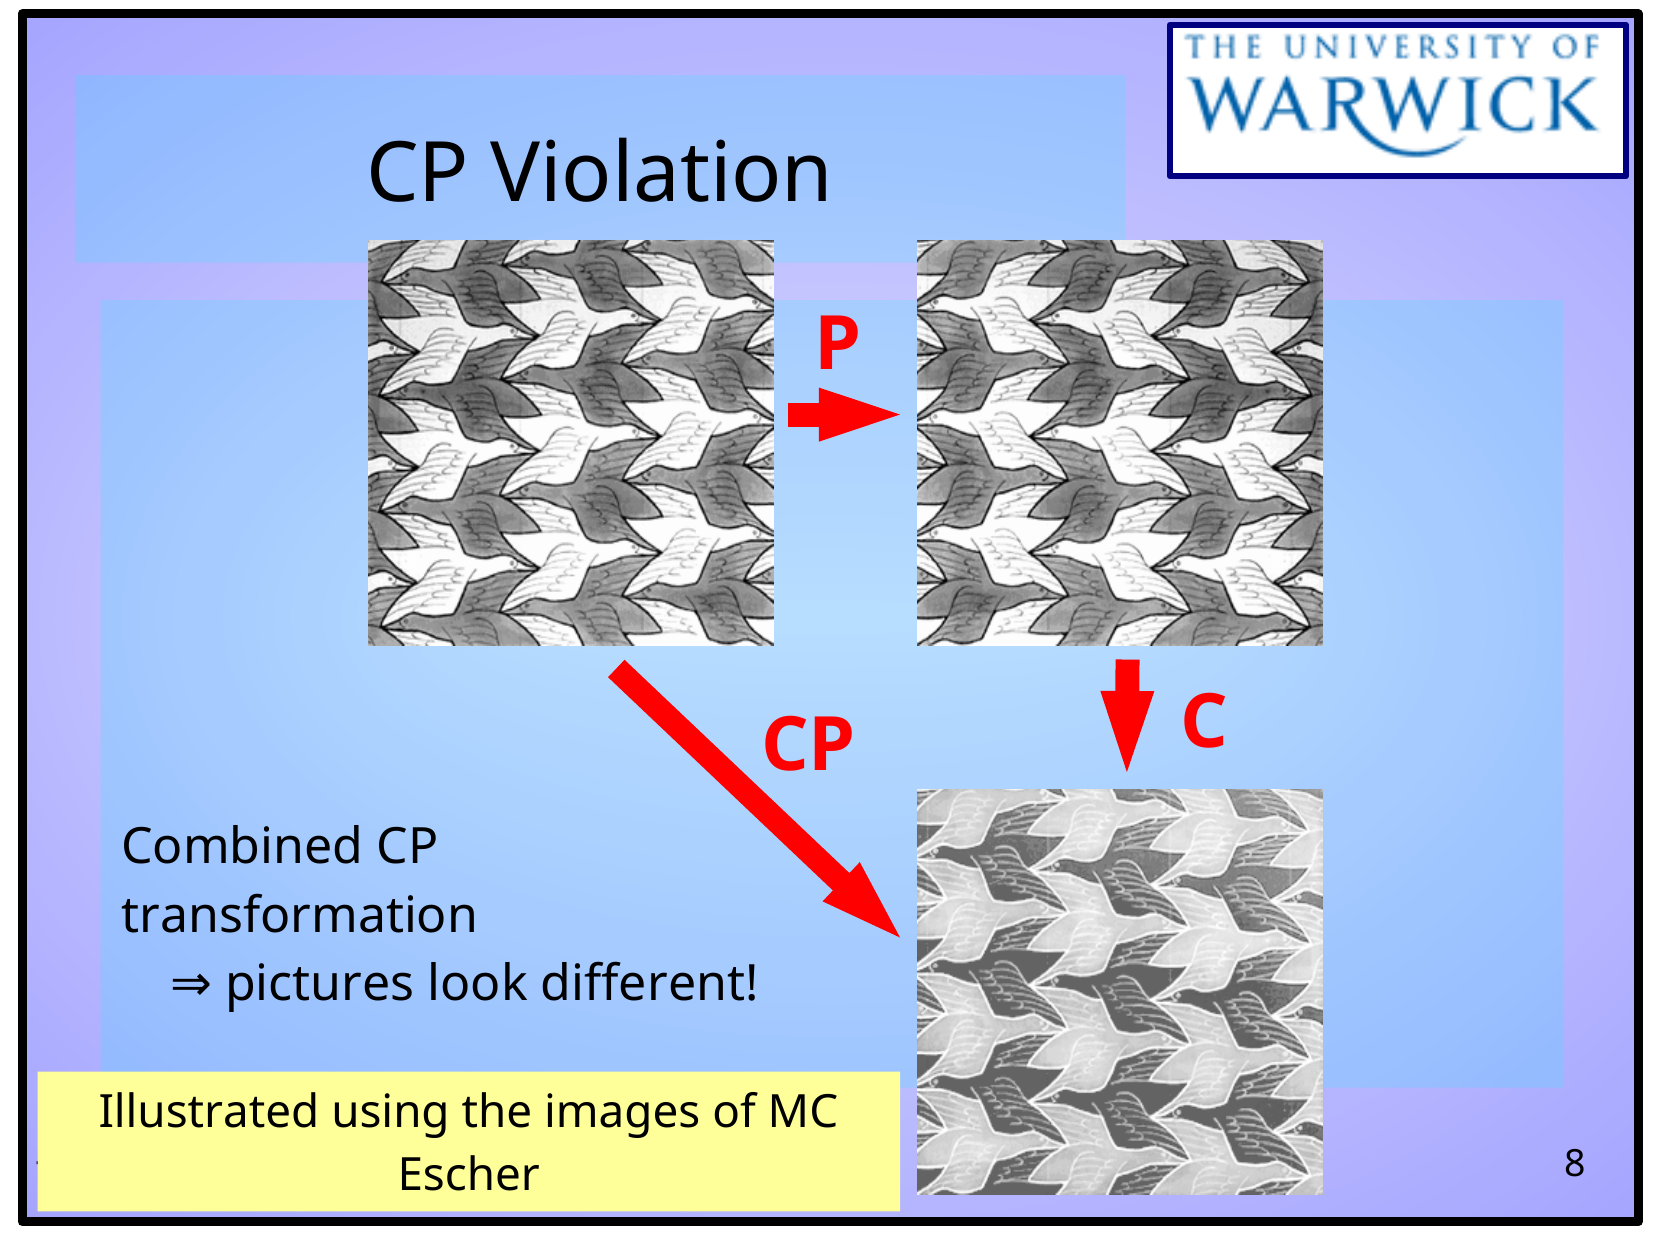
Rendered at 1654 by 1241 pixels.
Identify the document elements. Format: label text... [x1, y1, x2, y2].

picture [368, 240, 774, 646]
text_box C [1165, 659, 1244, 766]
text_box Illustrated using the images of MC Escher [37, 1071, 901, 1142]
picture [917, 789, 1323, 1195]
picture [1172, 27, 1623, 174]
text_box <number> [1537, 1125, 1613, 1201]
text_box CP Violation [75, 75, 1126, 263]
text_box Combined CP transformation ⇒ pictures look different! [106, 803, 774, 940]
picture [917, 240, 1323, 646]
text_box CP [746, 683, 870, 790]
text_box P [799, 281, 875, 388]
text_box [22, 13, 1639, 1222]
